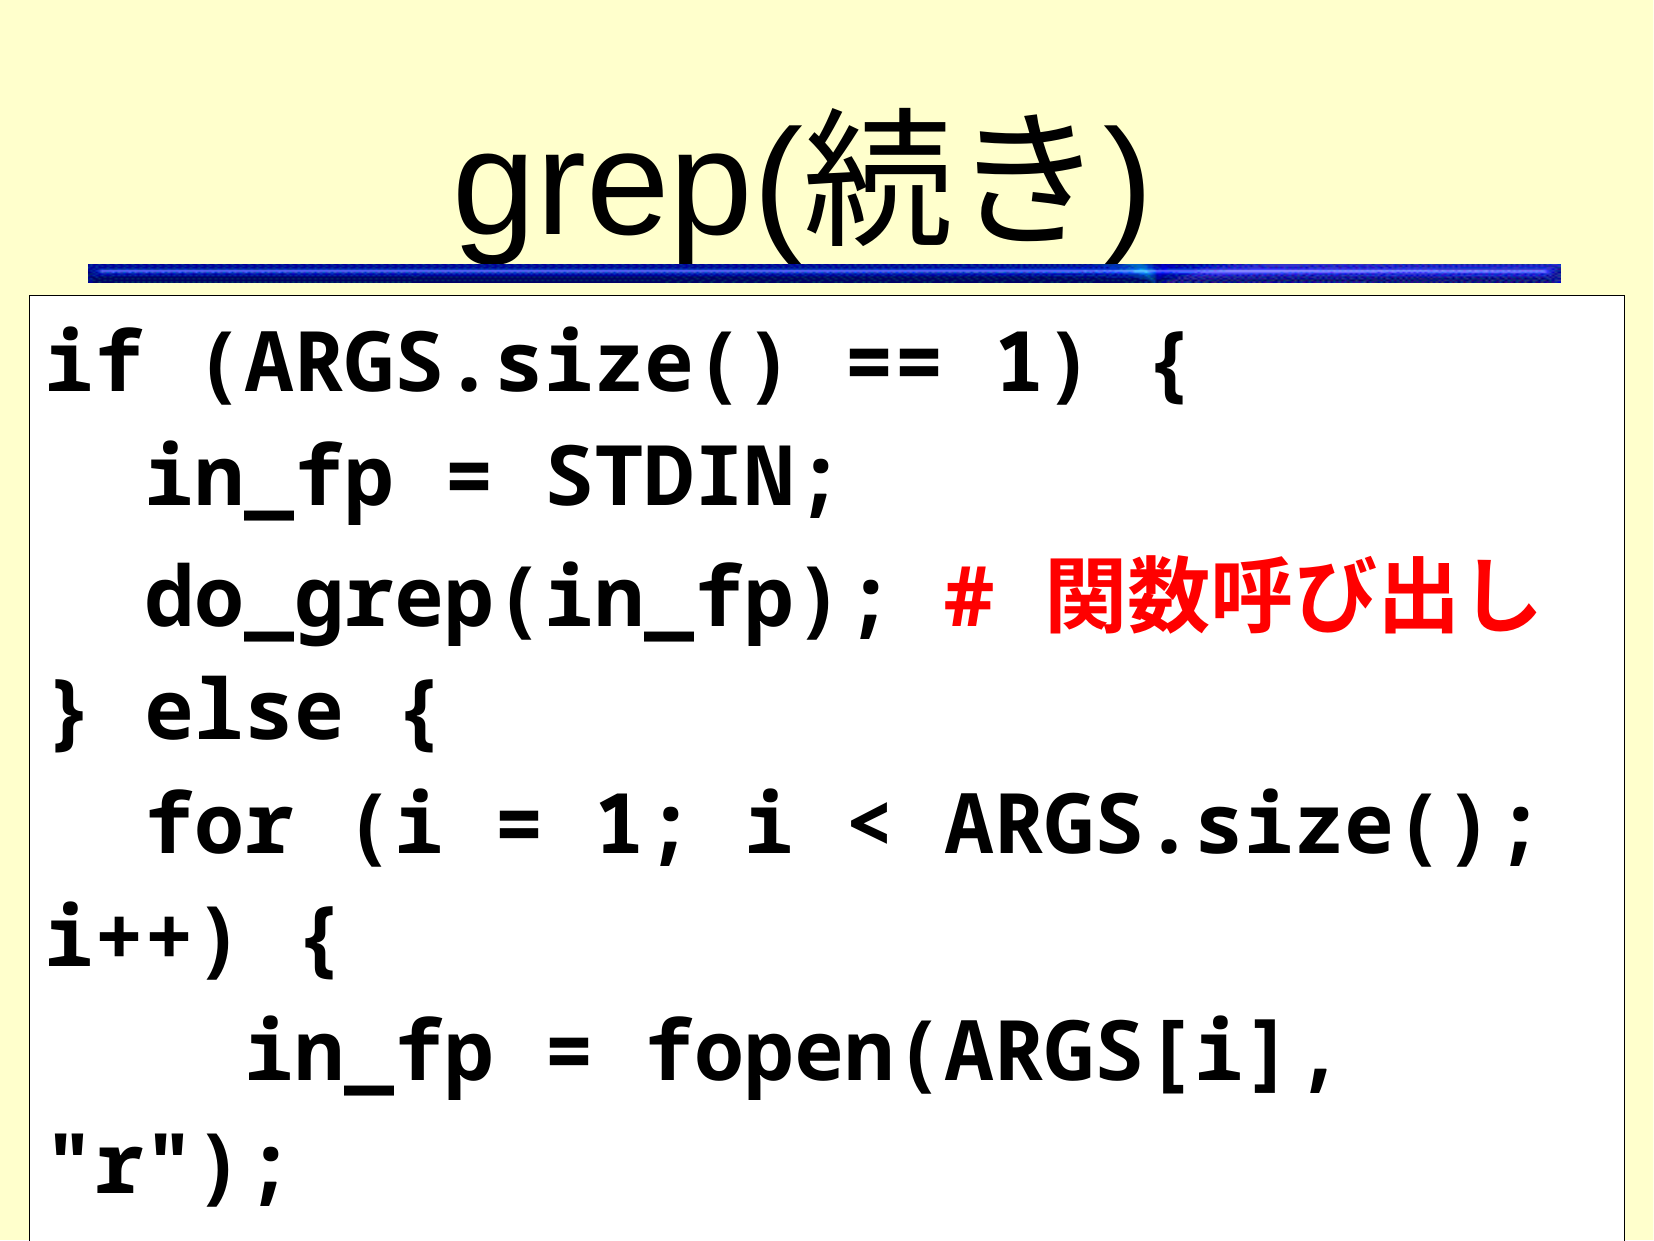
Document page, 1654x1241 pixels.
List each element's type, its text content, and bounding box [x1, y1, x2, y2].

picture [88, 264, 1561, 283]
title grep(続き) [59, 73, 1548, 266]
text_box if (ARGS.size() == 1) { in_fp = STDIN; do_grep(in_fp); # 関数呼び出し } else { for (i = 1; i < ARGS.size(); i++) { in_fp = fopen(ARGS[i], "r"); do_grep(in_fp, reg); fclose(in_fp); } } # さらに続く [29, 295, 1625, 1182]
